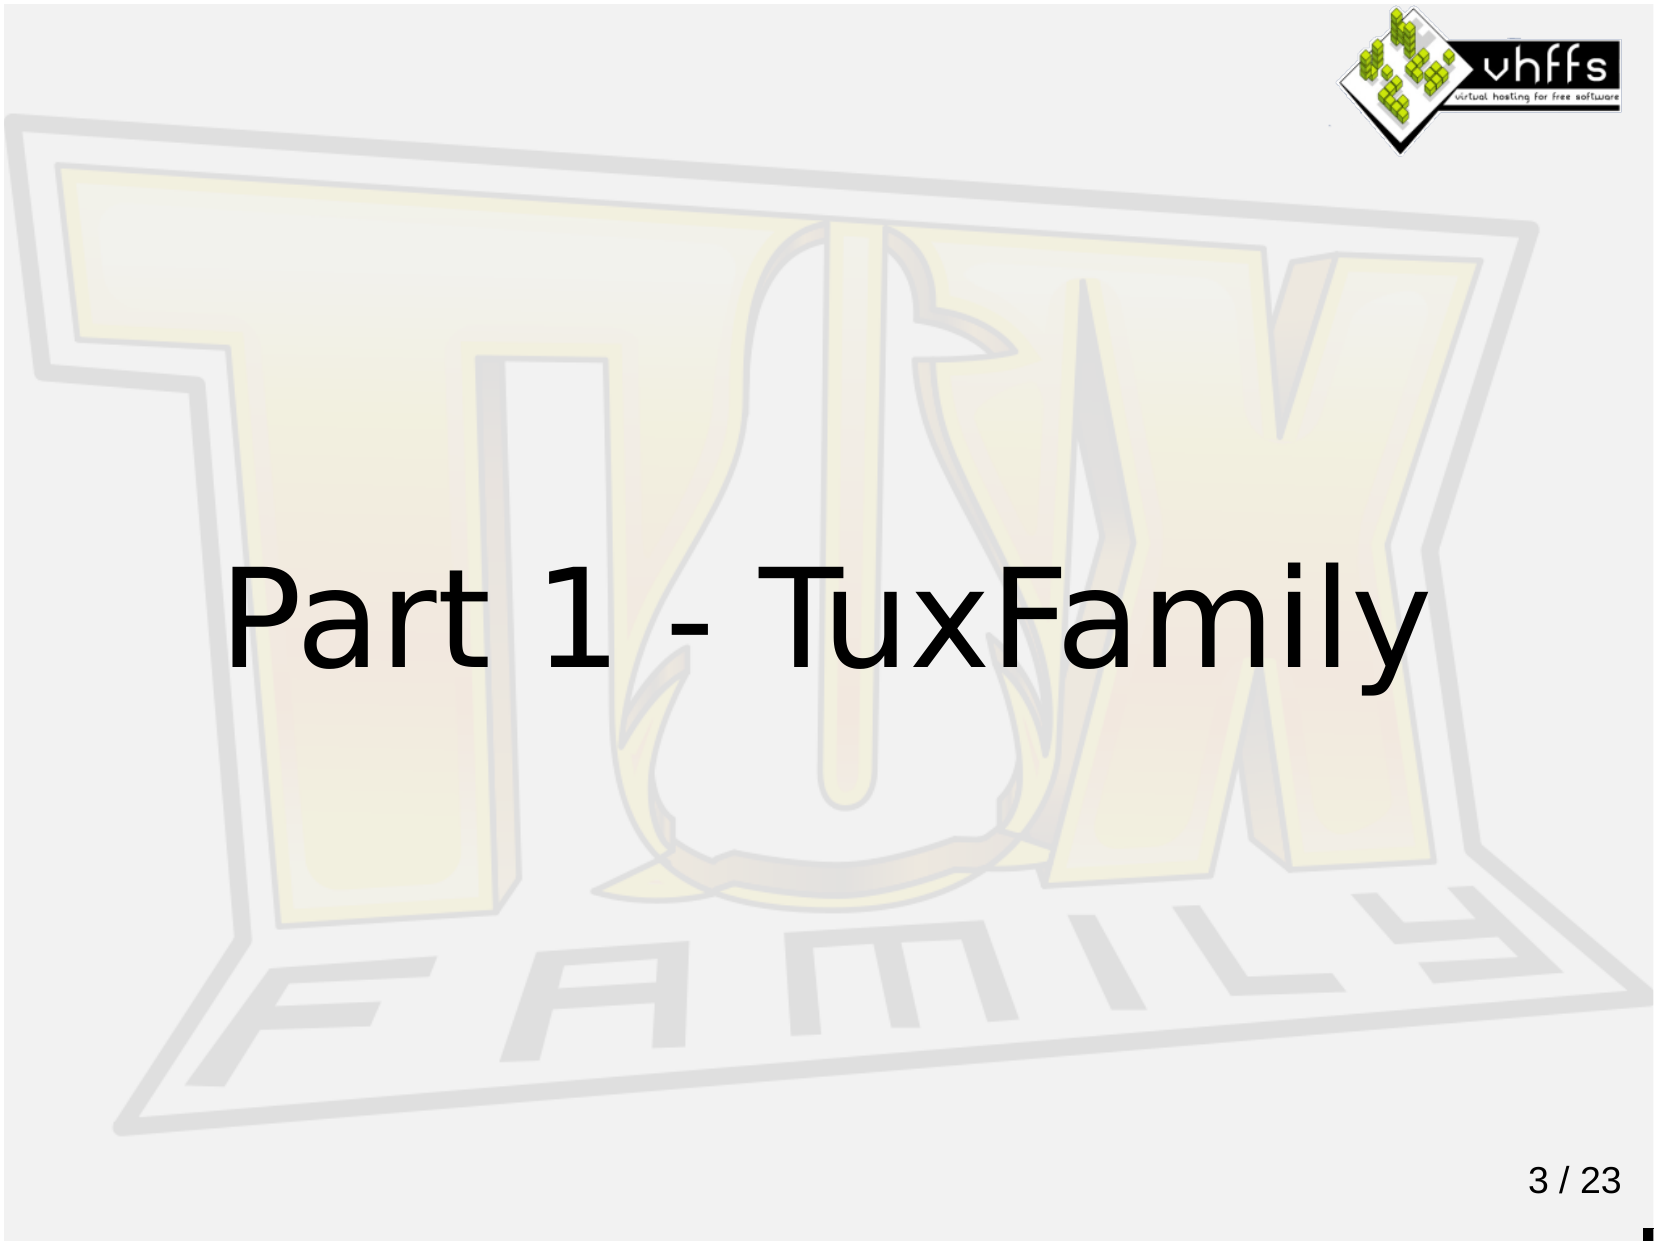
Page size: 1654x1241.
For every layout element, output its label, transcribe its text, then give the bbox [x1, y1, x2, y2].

text_box [1643, 1228, 1654, 1241]
picture [4, 0, 1654, 1241]
text_box <numéro> / 23 [1314, 1151, 1637, 1225]
text_box Part 1 - TuxFamily [118, 532, 1536, 708]
